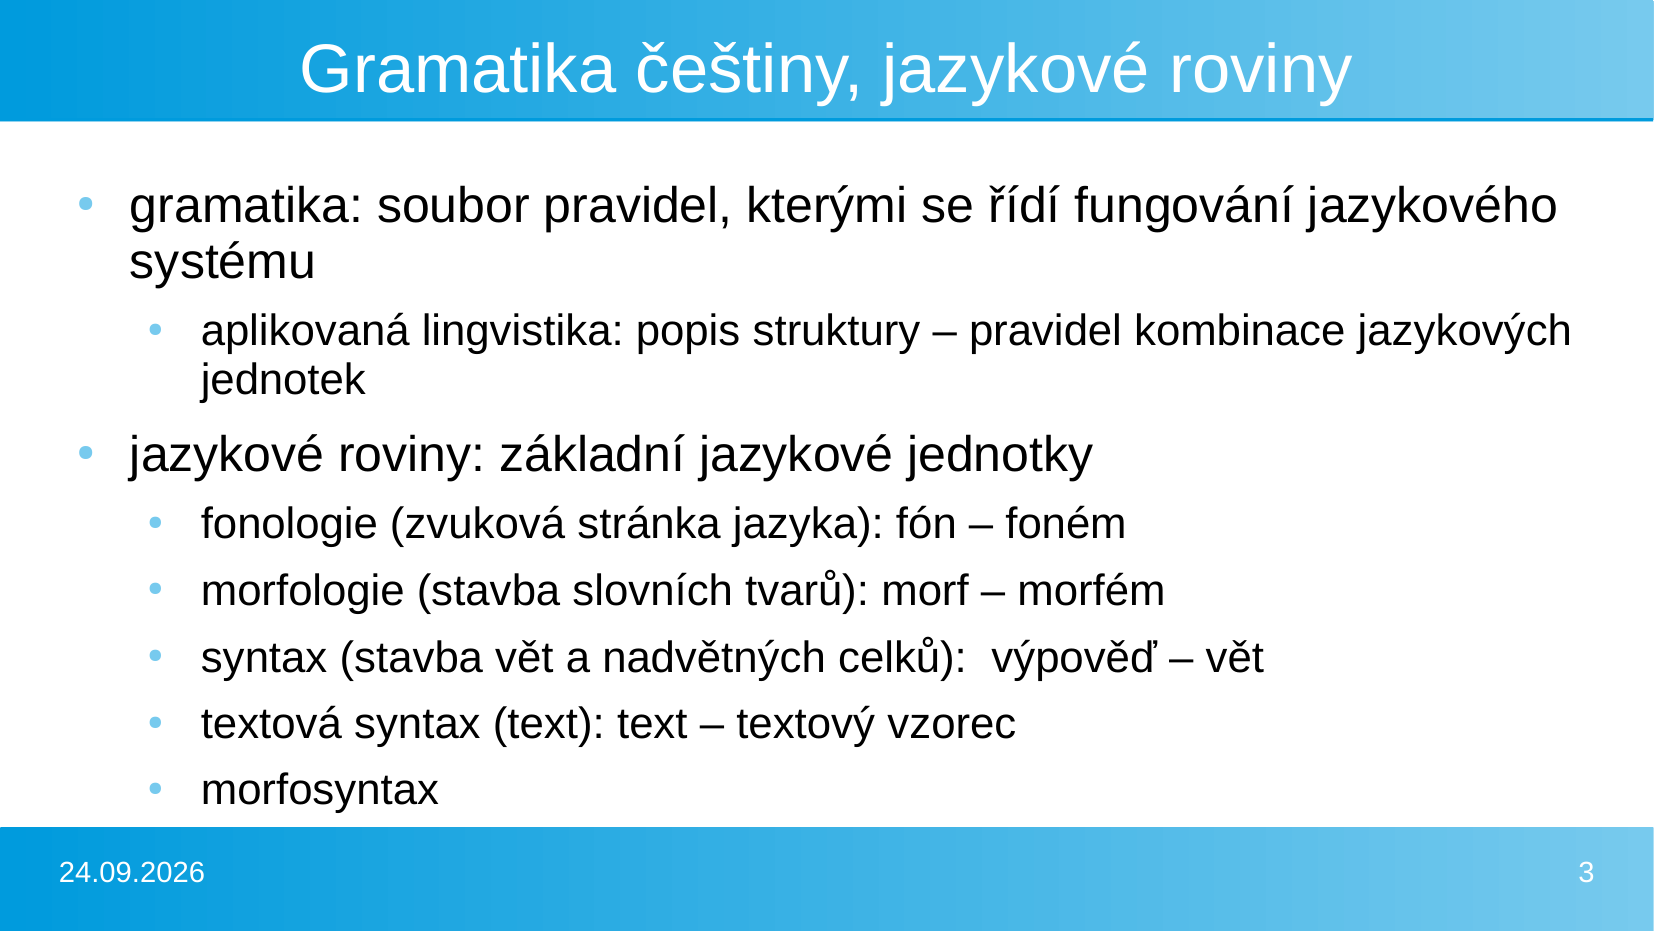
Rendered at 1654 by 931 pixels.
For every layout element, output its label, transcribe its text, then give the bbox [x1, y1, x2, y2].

list gramatika: soubor pravidel, kterými se řídí fungování jazykového systému aplikovaná lingvistika: popis struktury – pravidel kombinace jazykových jednotek jazykové roviny: základní jazykové jednotky fonologie (zvuková stránka jazyka): fón – foném morfologie (stavba slovních tvarů): morf – morfém syntax (stavba vět a nadvětných celků): výpověď – vět textová syntax (text): text – textový vzorec morfosyntax [59, 177, 1595, 768]
title Gramatika češtiny, jazykové roviny [59, 29, 1595, 108]
